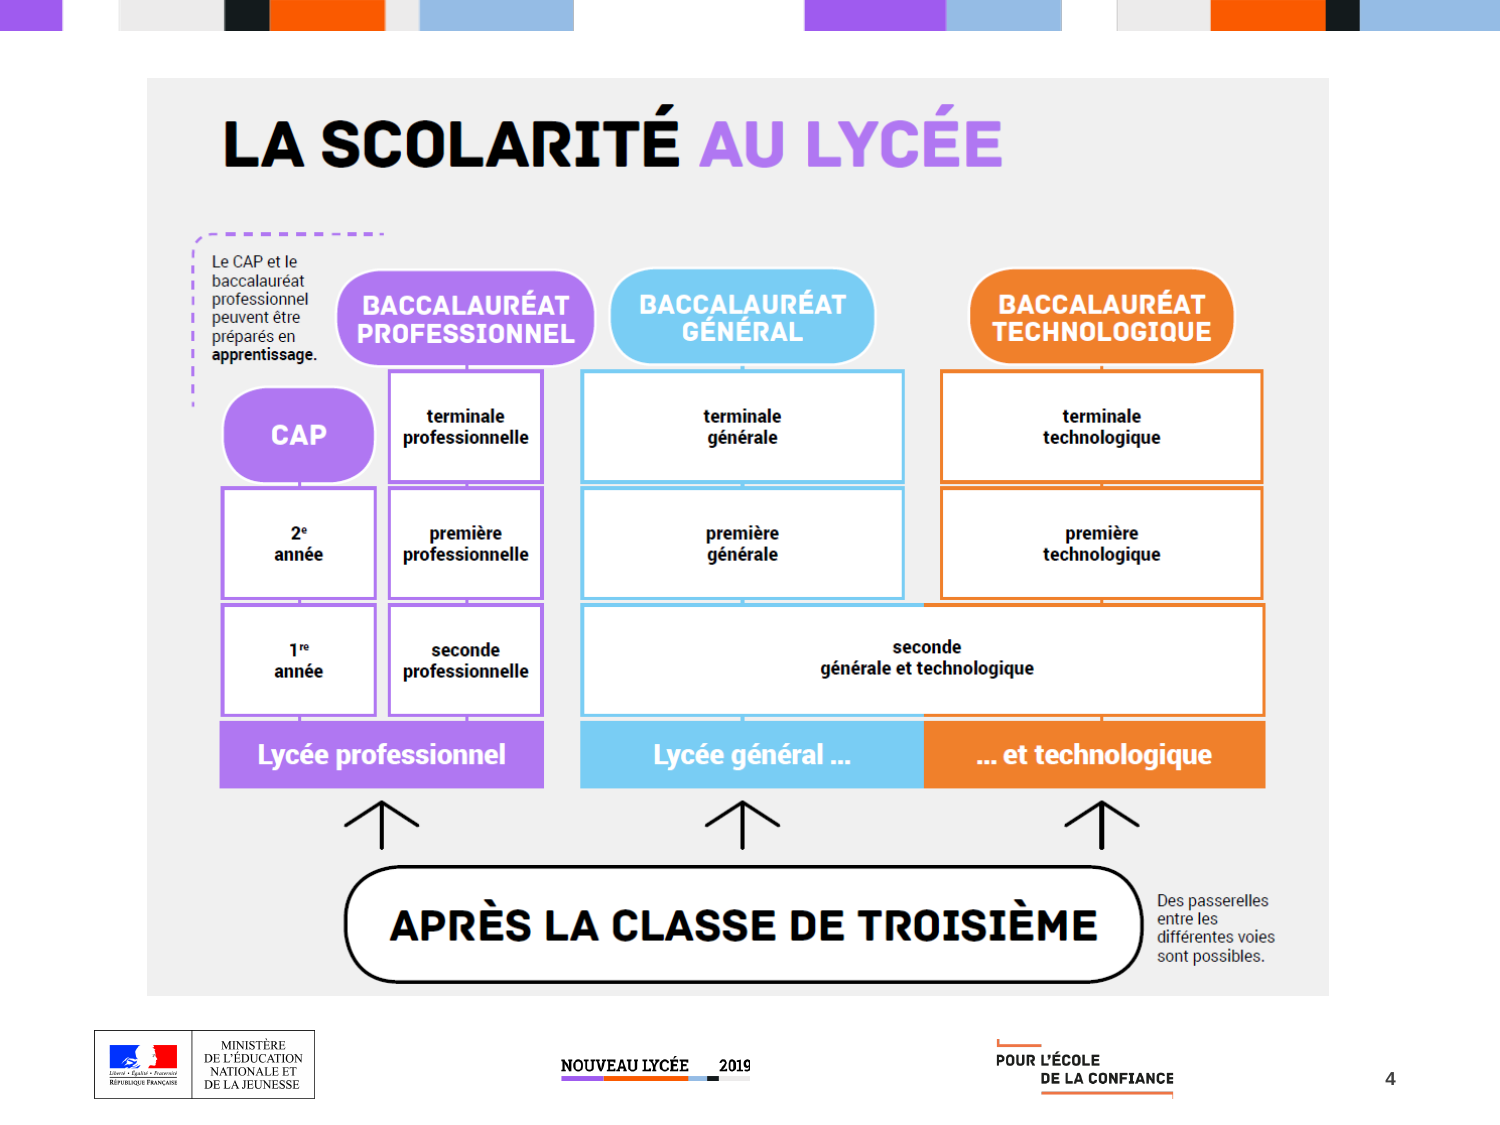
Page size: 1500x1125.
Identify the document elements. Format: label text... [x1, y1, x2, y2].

picture [147, 78, 1329, 996]
picture [94, 1030, 315, 1099]
slide_number <numéro> [1337, 1048, 1411, 1109]
